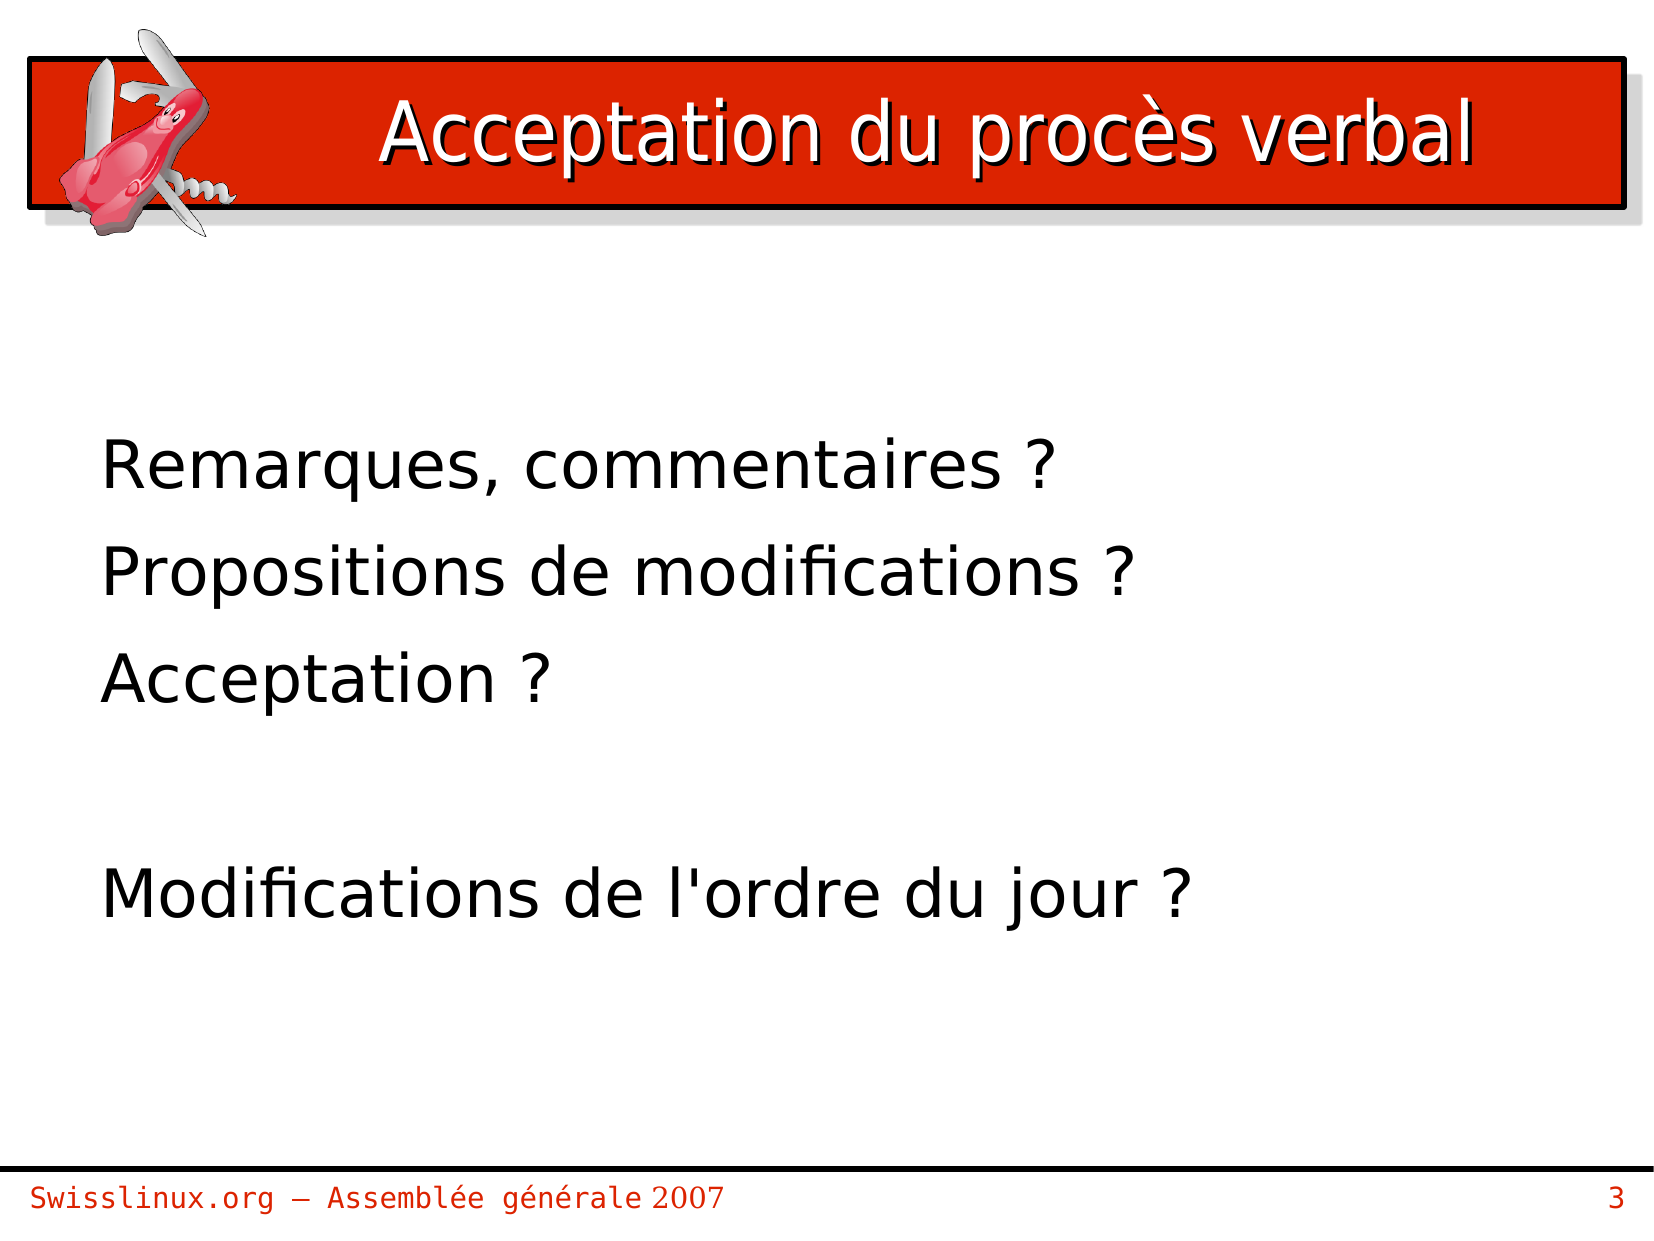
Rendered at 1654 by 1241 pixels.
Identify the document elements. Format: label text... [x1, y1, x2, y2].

list Remarques, commentaires ? Propositions de modifications ? Acceptation ? Modifications de l'ordre du jour ? [82, 265, 1571, 1094]
title Acceptation du procès verbal [259, 84, 1595, 182]
picture [59, 29, 237, 237]
